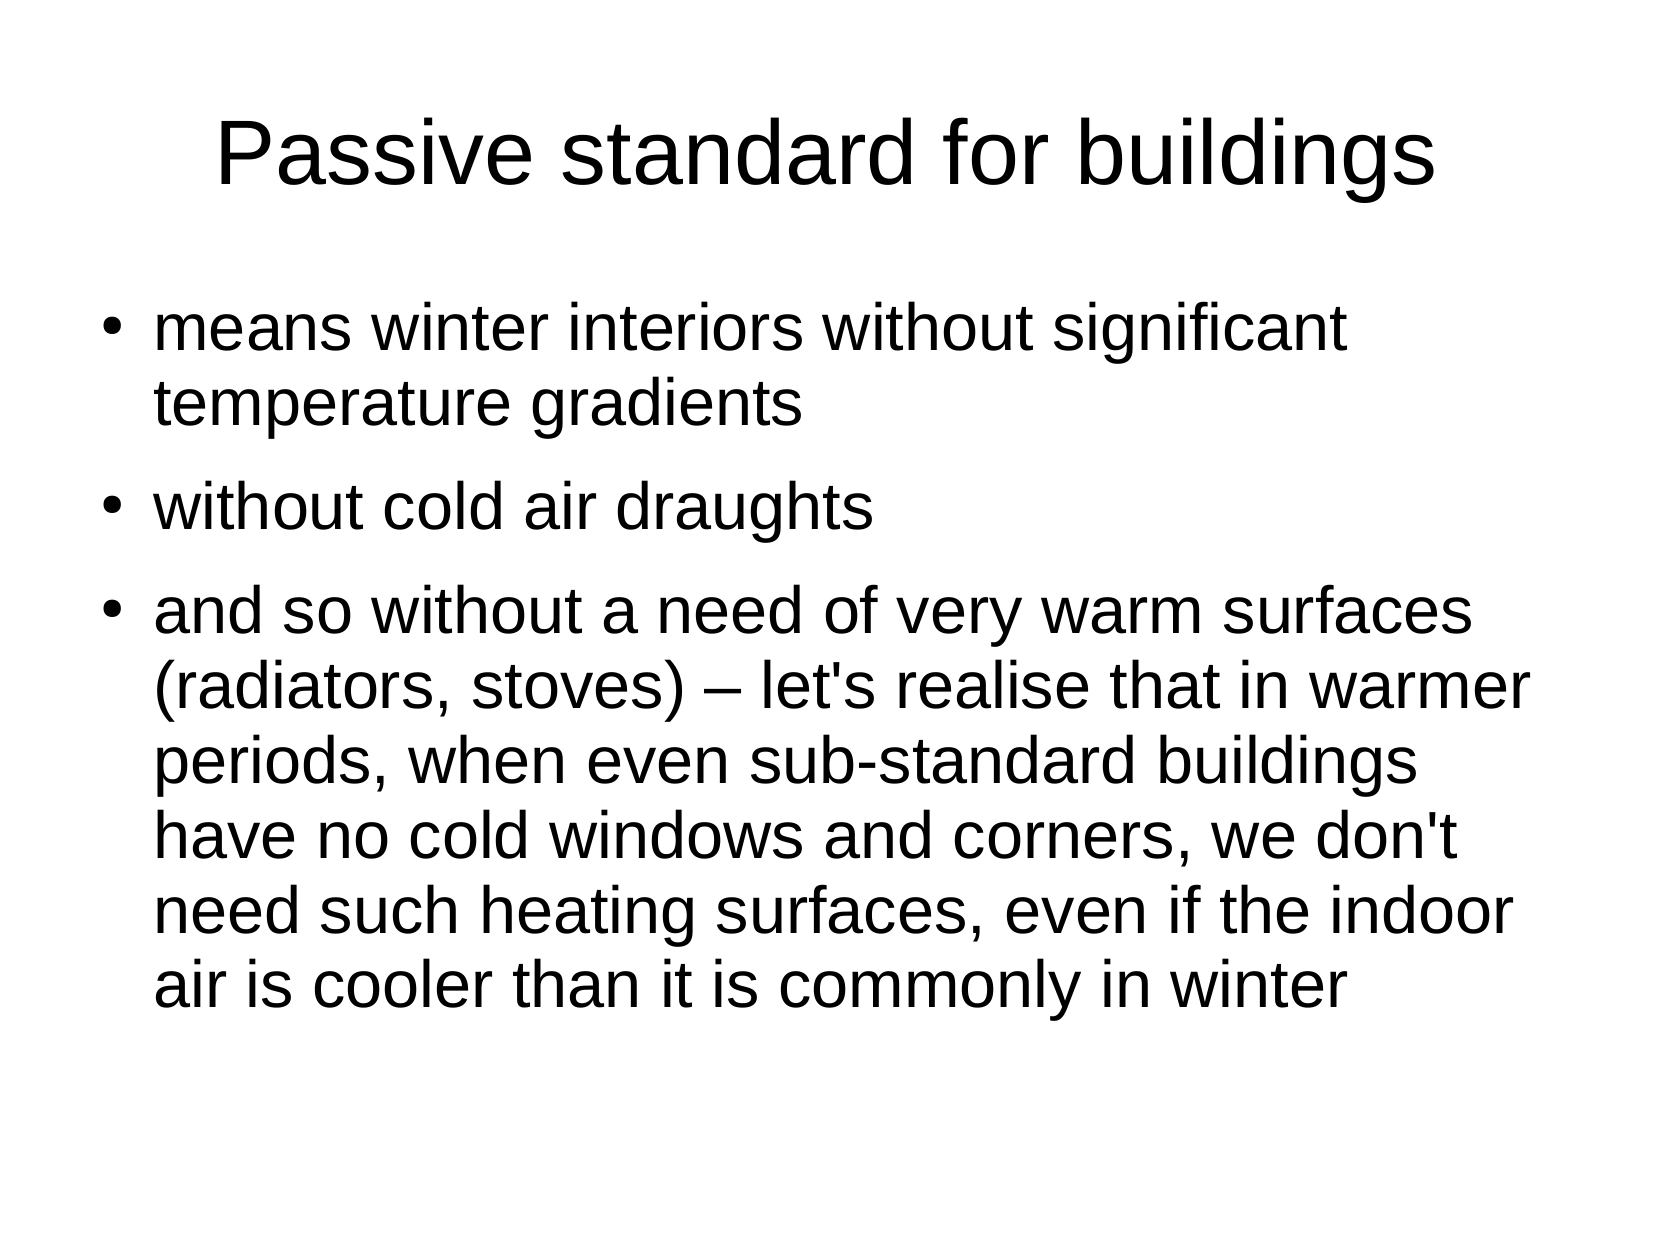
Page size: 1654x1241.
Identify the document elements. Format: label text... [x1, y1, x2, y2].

list means winter interiors without significant temperature gradients without cold air draughts and so without a need of very warm surfaces (radiators, stoves) – let's realise that in warmer periods, when even sub-standard buildings have no cold windows and corners, we don't need such heating surfaces, even if the indoor air is cooler than it is commonly in winter [82, 290, 1571, 1109]
title Passive standard for buildings [82, 49, 1571, 257]
